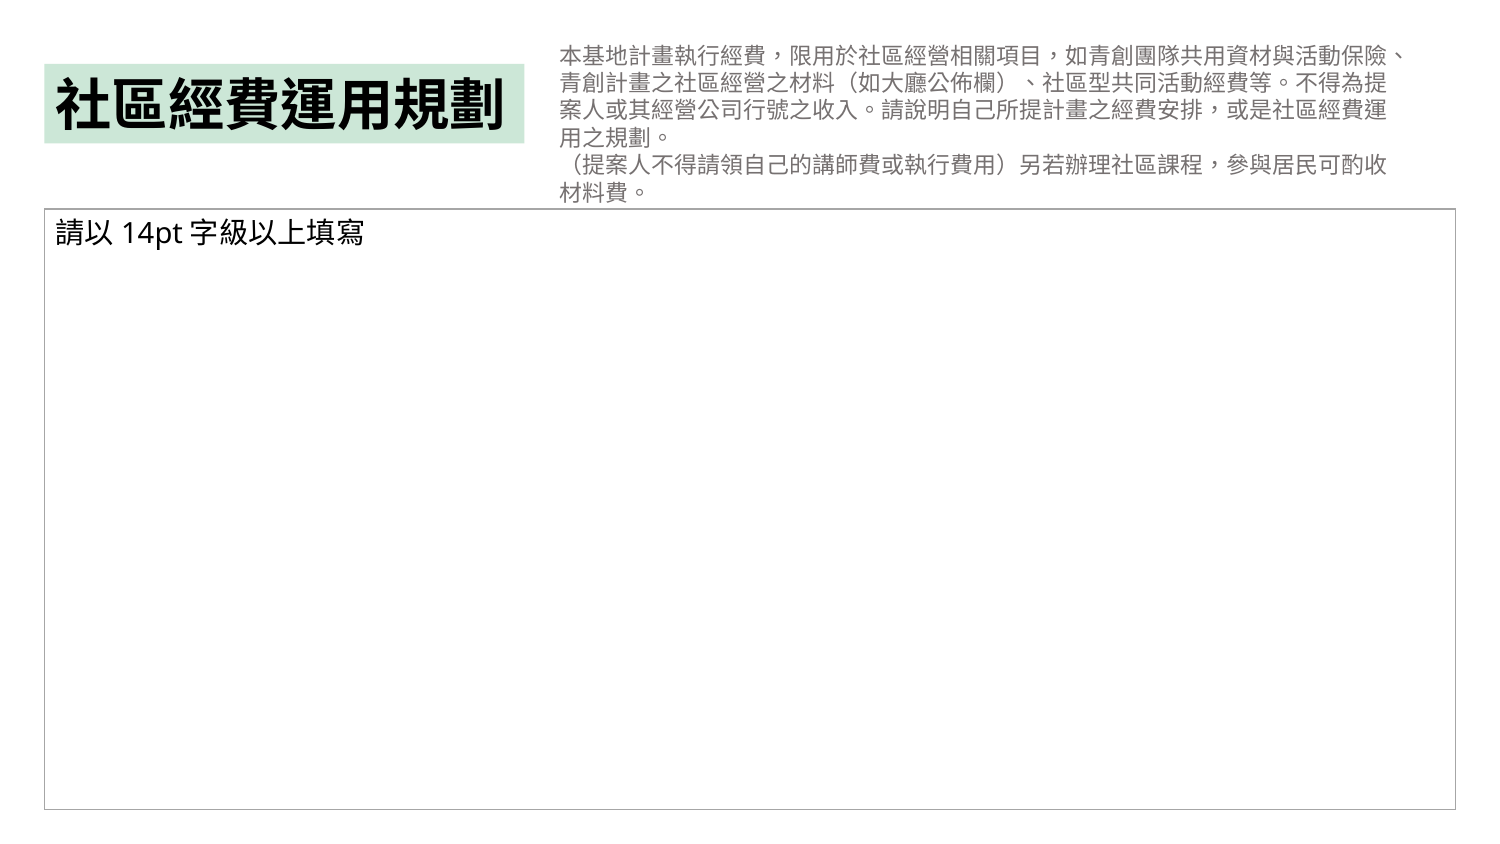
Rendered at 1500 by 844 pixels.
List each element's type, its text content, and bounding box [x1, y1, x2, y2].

text_box 本基地計畫執行經費，限用於社區經營相關項目，如青創團隊共用資材與活動保險、青創計畫之社區經營之材料（如大廳公佈欄）、社區型共同活動經費等。不得為提案人或其經營公司行號之收入。請說明自己所提計畫之經費安排，或是社區經費運用之規劃。 （提案人不得請領自己的講師費或執行費用）另若辦理社區課程，參與居民可酌收材料費。 [548, 35, 1411, 214]
text_box 社區經費運用規劃 [44, 63, 525, 144]
text_box 請以14pt字級以上填寫 [44, 209, 1456, 810]
